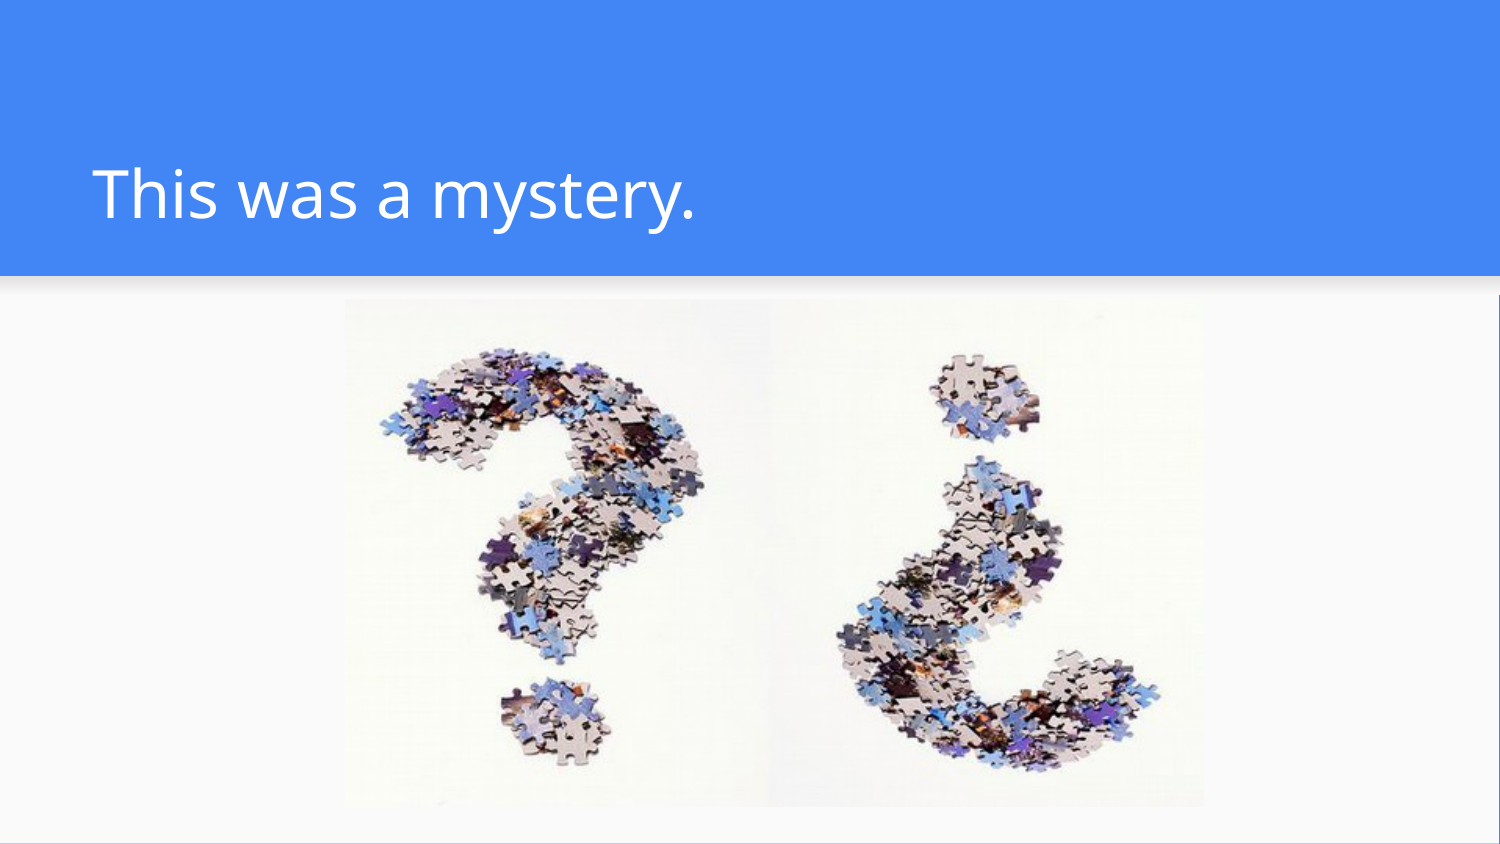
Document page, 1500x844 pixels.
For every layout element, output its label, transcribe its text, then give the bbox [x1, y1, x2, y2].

title This was a mystery. [77, 121, 1427, 248]
picture [345, 299, 1204, 807]
